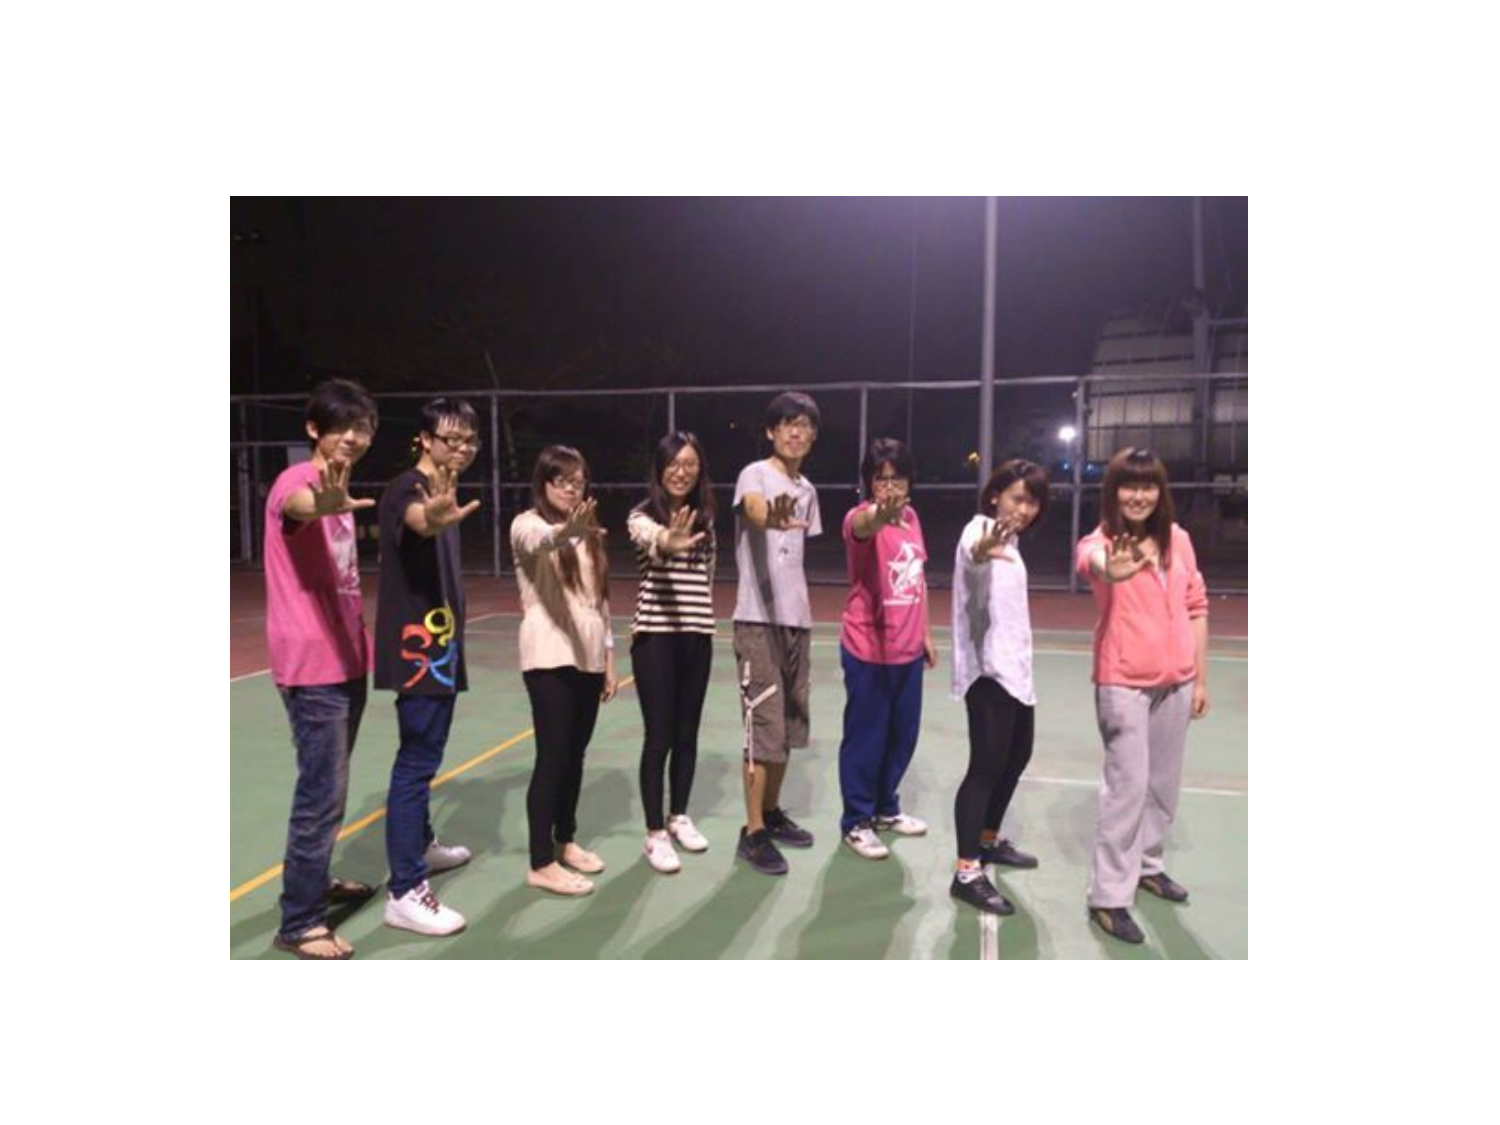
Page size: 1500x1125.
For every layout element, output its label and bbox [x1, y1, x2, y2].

picture [230, 196, 1248, 960]
